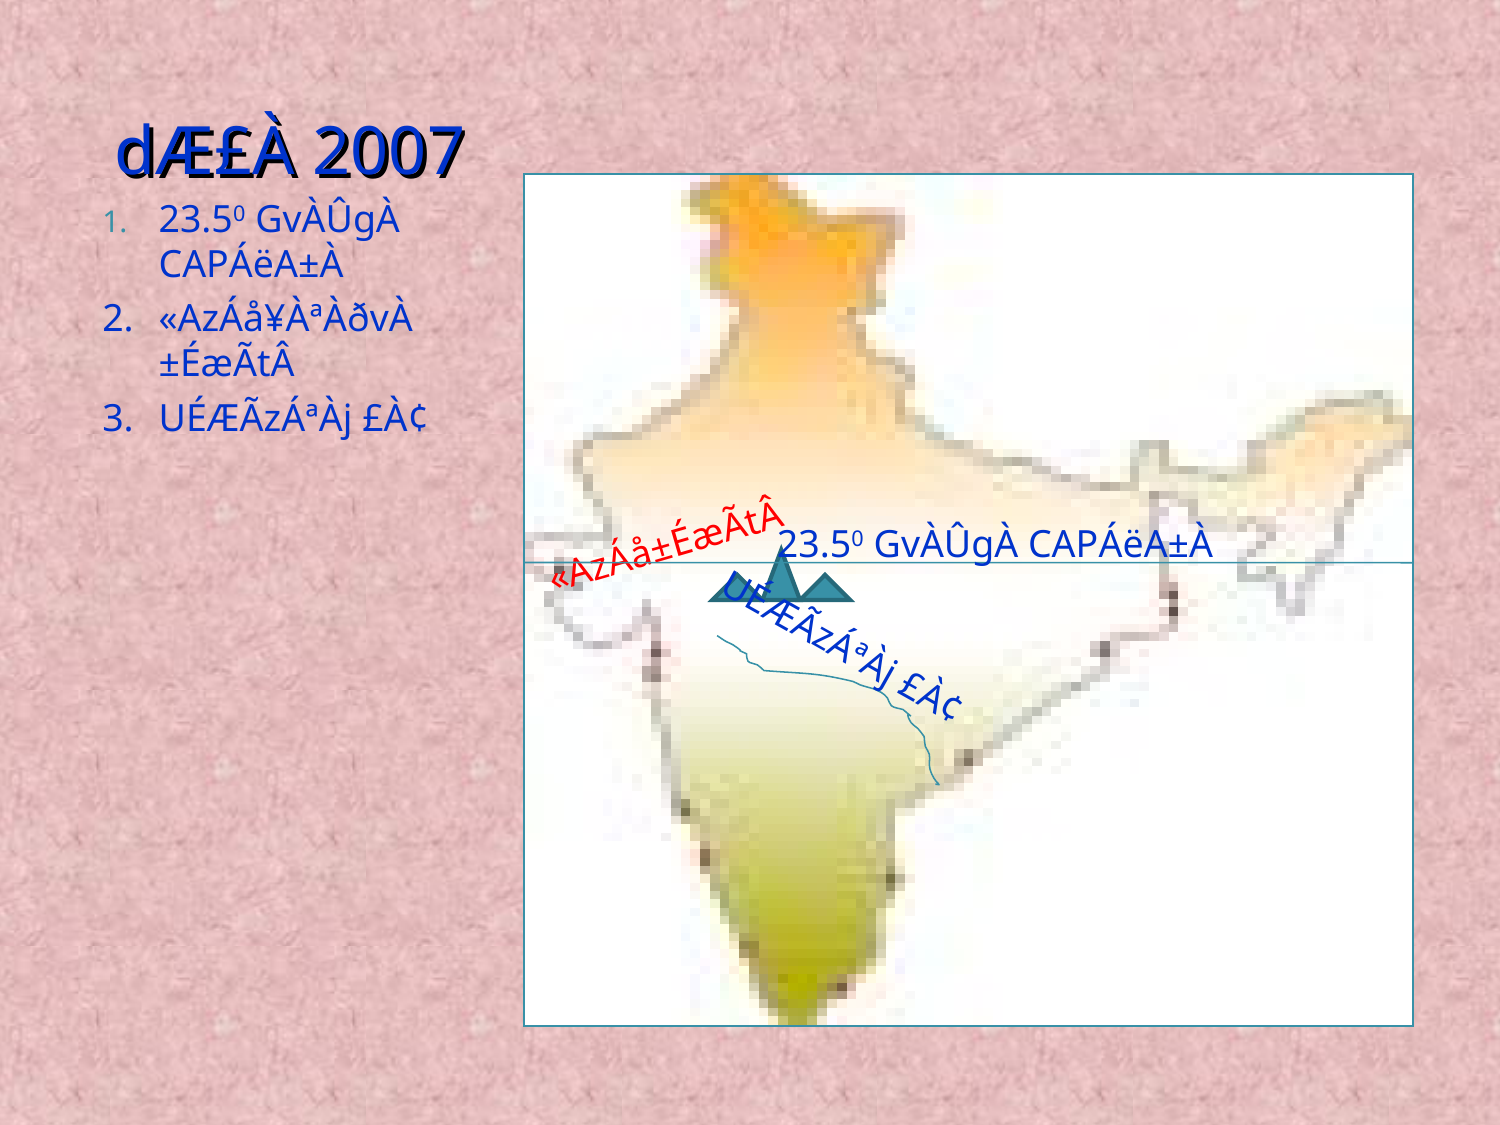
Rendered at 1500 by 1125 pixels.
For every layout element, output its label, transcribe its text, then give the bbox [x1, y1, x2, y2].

text_box 23.50 GvÀÛgÀ CAPÁëA±À «AzÁå¥ÀªÀðvÀ ±ÉæÃtÂ UÉÆÃzÁªÀj £À¢ [87, 187, 463, 447]
text_box «AzÁå±ÉæÃtÂ [529, 564, 707, 612]
text_box 23.50 GvÀÛgÀ CAPÁëA±À [762, 512, 1341, 573]
text_box «AzÁå±ÉæÃtÂ [526, 446, 913, 561]
text_box [808, 574, 851, 601]
picture [0, 0, 1500, 1125]
text_box [778, 573, 794, 582]
text_box dÆ£À 2007 [99, 99, 488, 196]
text_box UÉÆÃzÁªÀj £À¢ [698, 545, 1088, 802]
